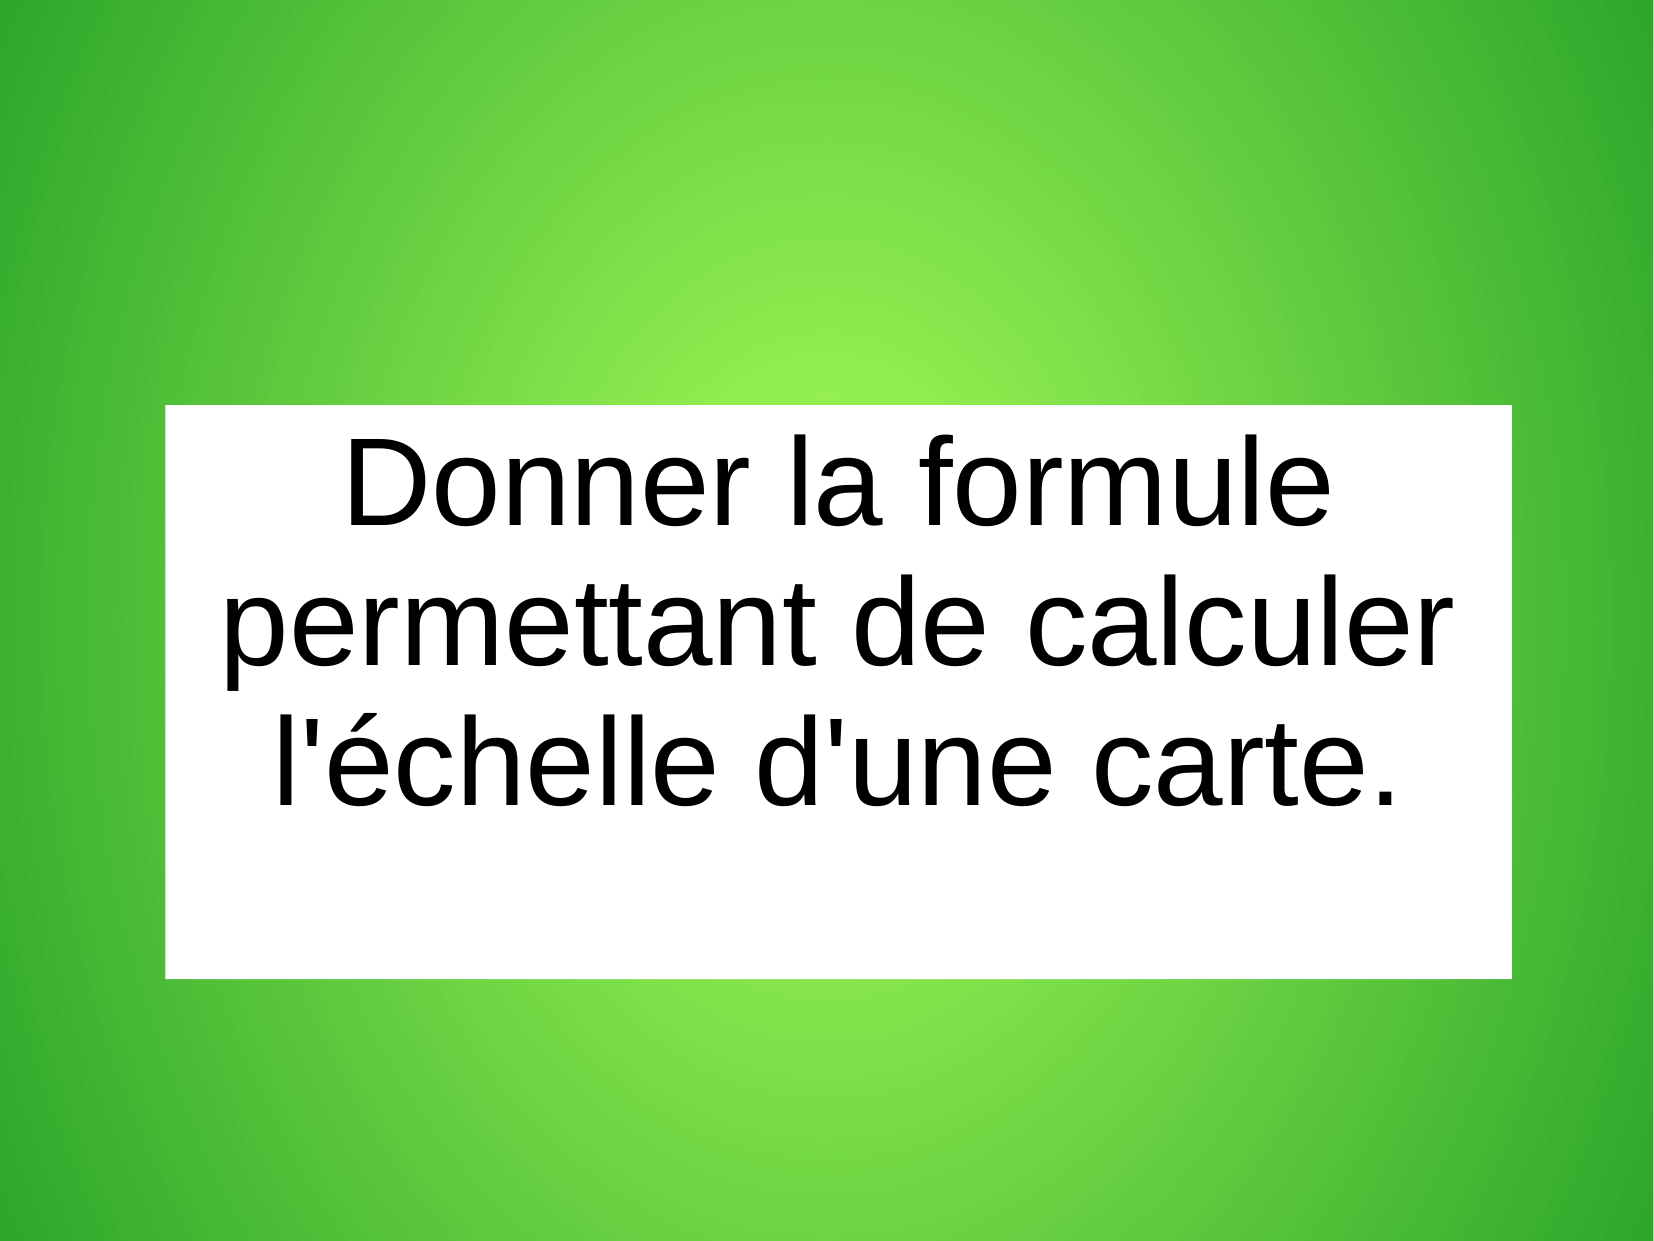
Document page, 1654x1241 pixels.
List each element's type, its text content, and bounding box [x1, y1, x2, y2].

text_box Donner la formule permettant de calculer l'échelle d'une carte. [165, 405, 1512, 980]
picture [0, 0, 1654, 1241]
